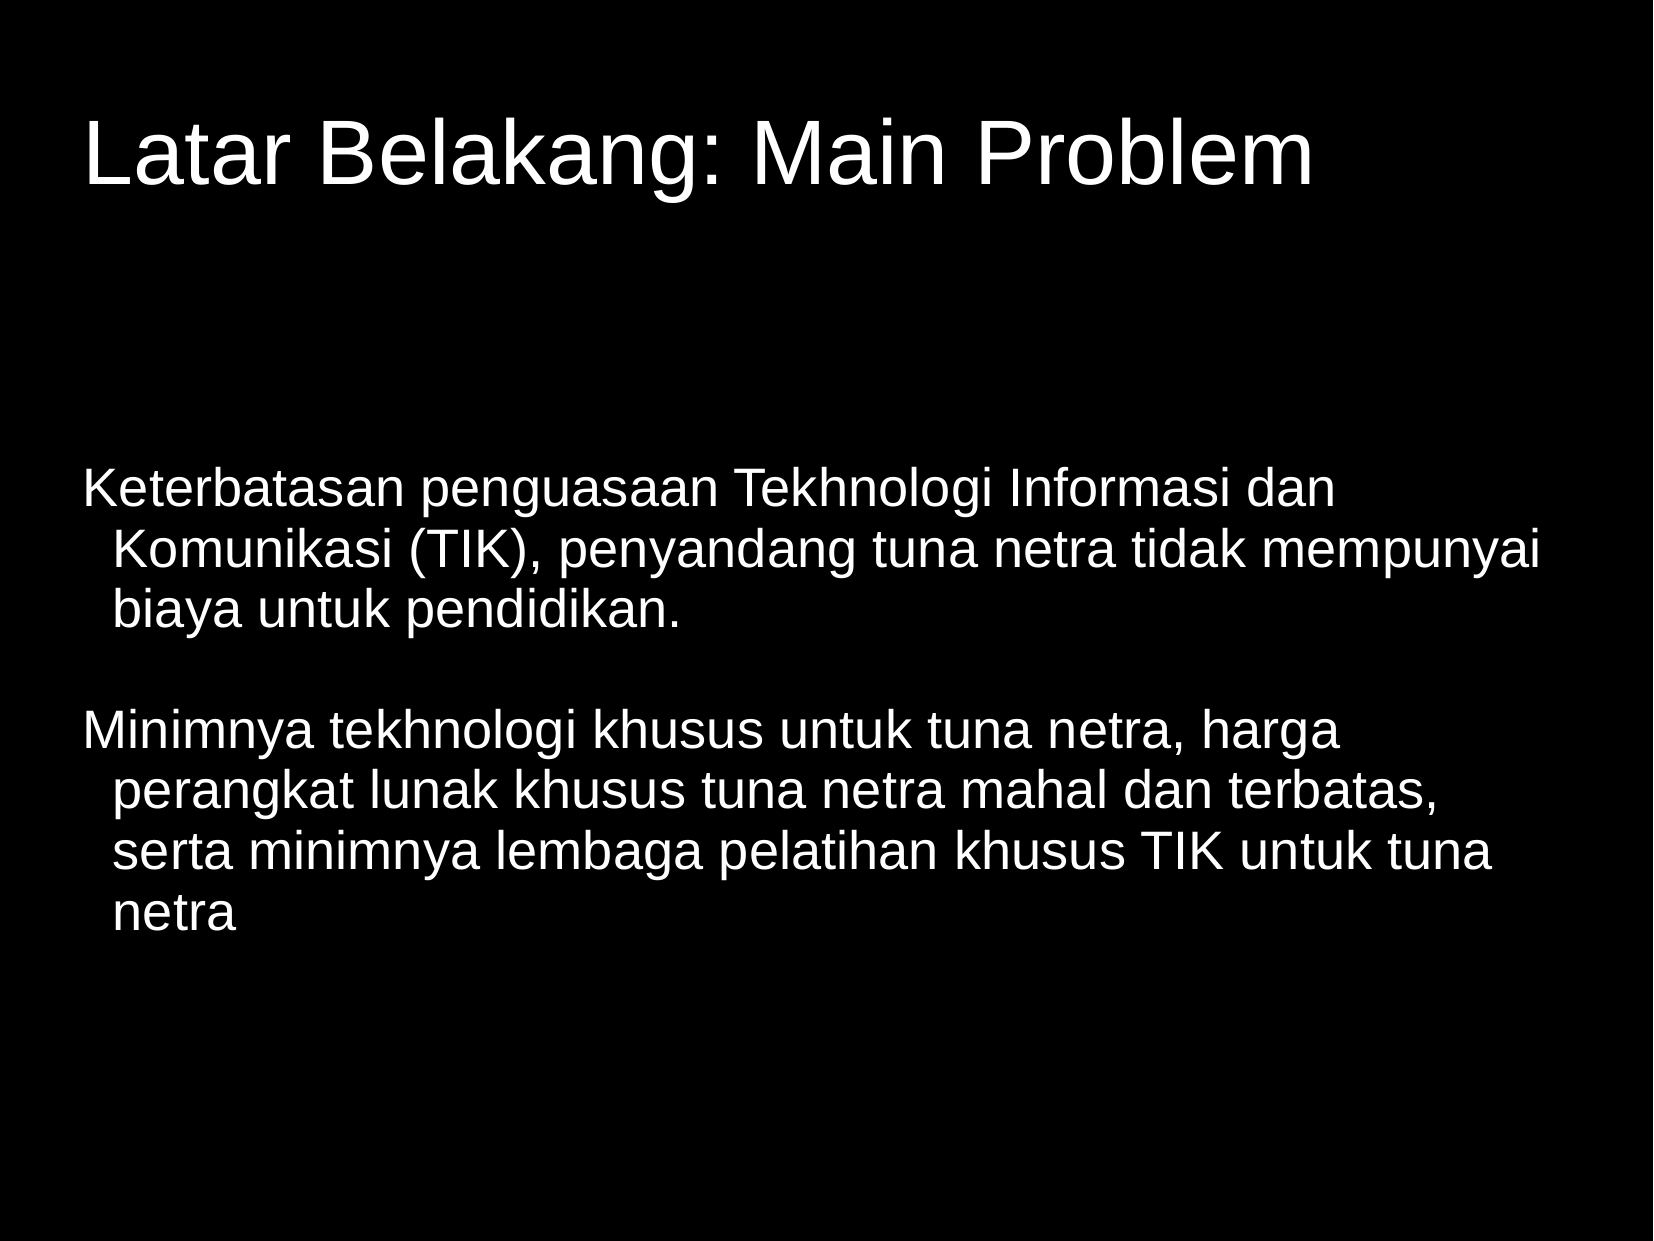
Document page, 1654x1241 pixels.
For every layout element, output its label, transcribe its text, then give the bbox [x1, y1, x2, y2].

subtitle Keterbatasan penguasaan Tekhnologi Informasi dan Komunikasi (TIK), penyandang tuna netra tidak mempunyai biaya untuk pendidikan. Minimnya tekhnologi khusus untuk tuna netra, harga perangkat lunak khusus tuna netra mahal dan terbatas, serta minimnya lembaga pelatihan khusus TIK untuk tuna netra [82, 297, 1571, 1102]
title Latar Belakang: Main Problem [82, 49, 1571, 257]
